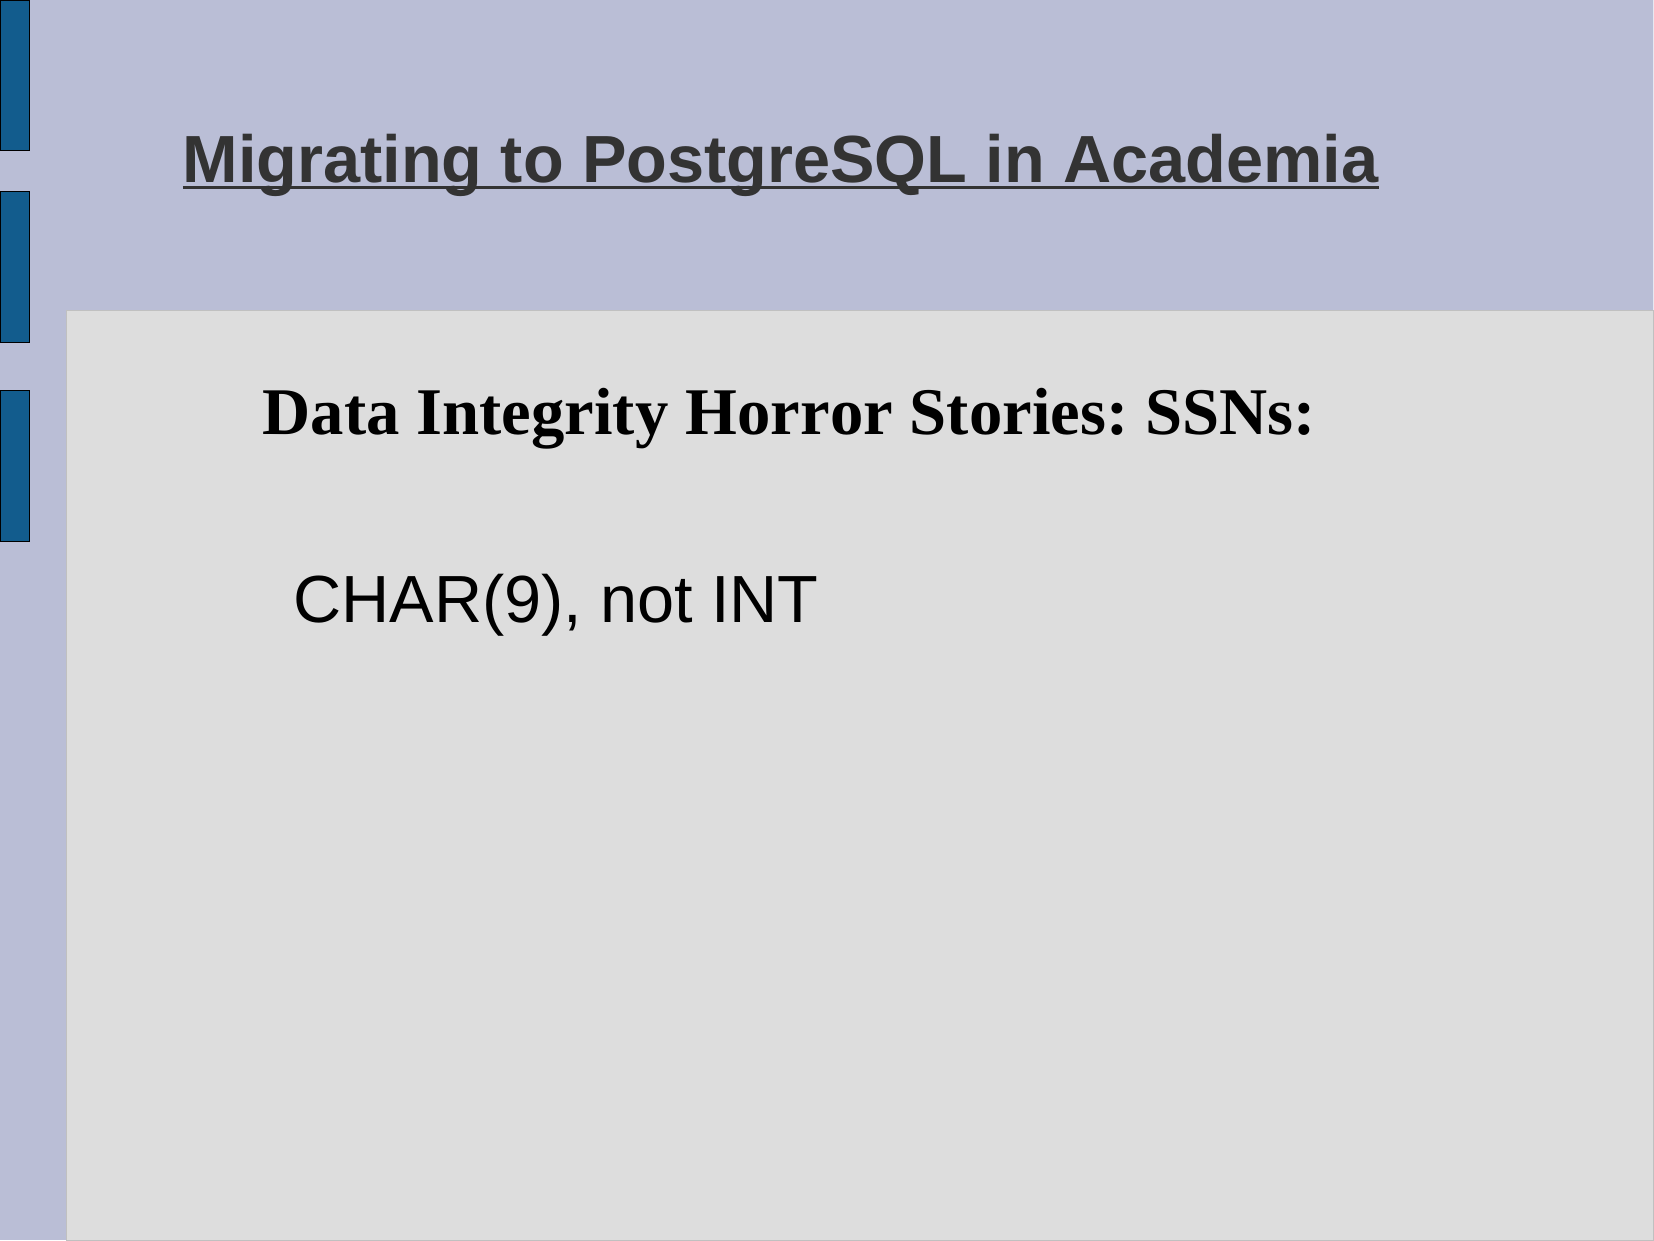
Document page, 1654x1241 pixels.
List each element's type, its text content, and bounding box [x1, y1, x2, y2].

text_box Data Integrity Horror Stories: SSNs: [262, 375, 1426, 450]
title Migrating to PostgreSQL in Academia [75, 55, 1488, 263]
list CHAR(9), not INT [275, 562, 1654, 713]
